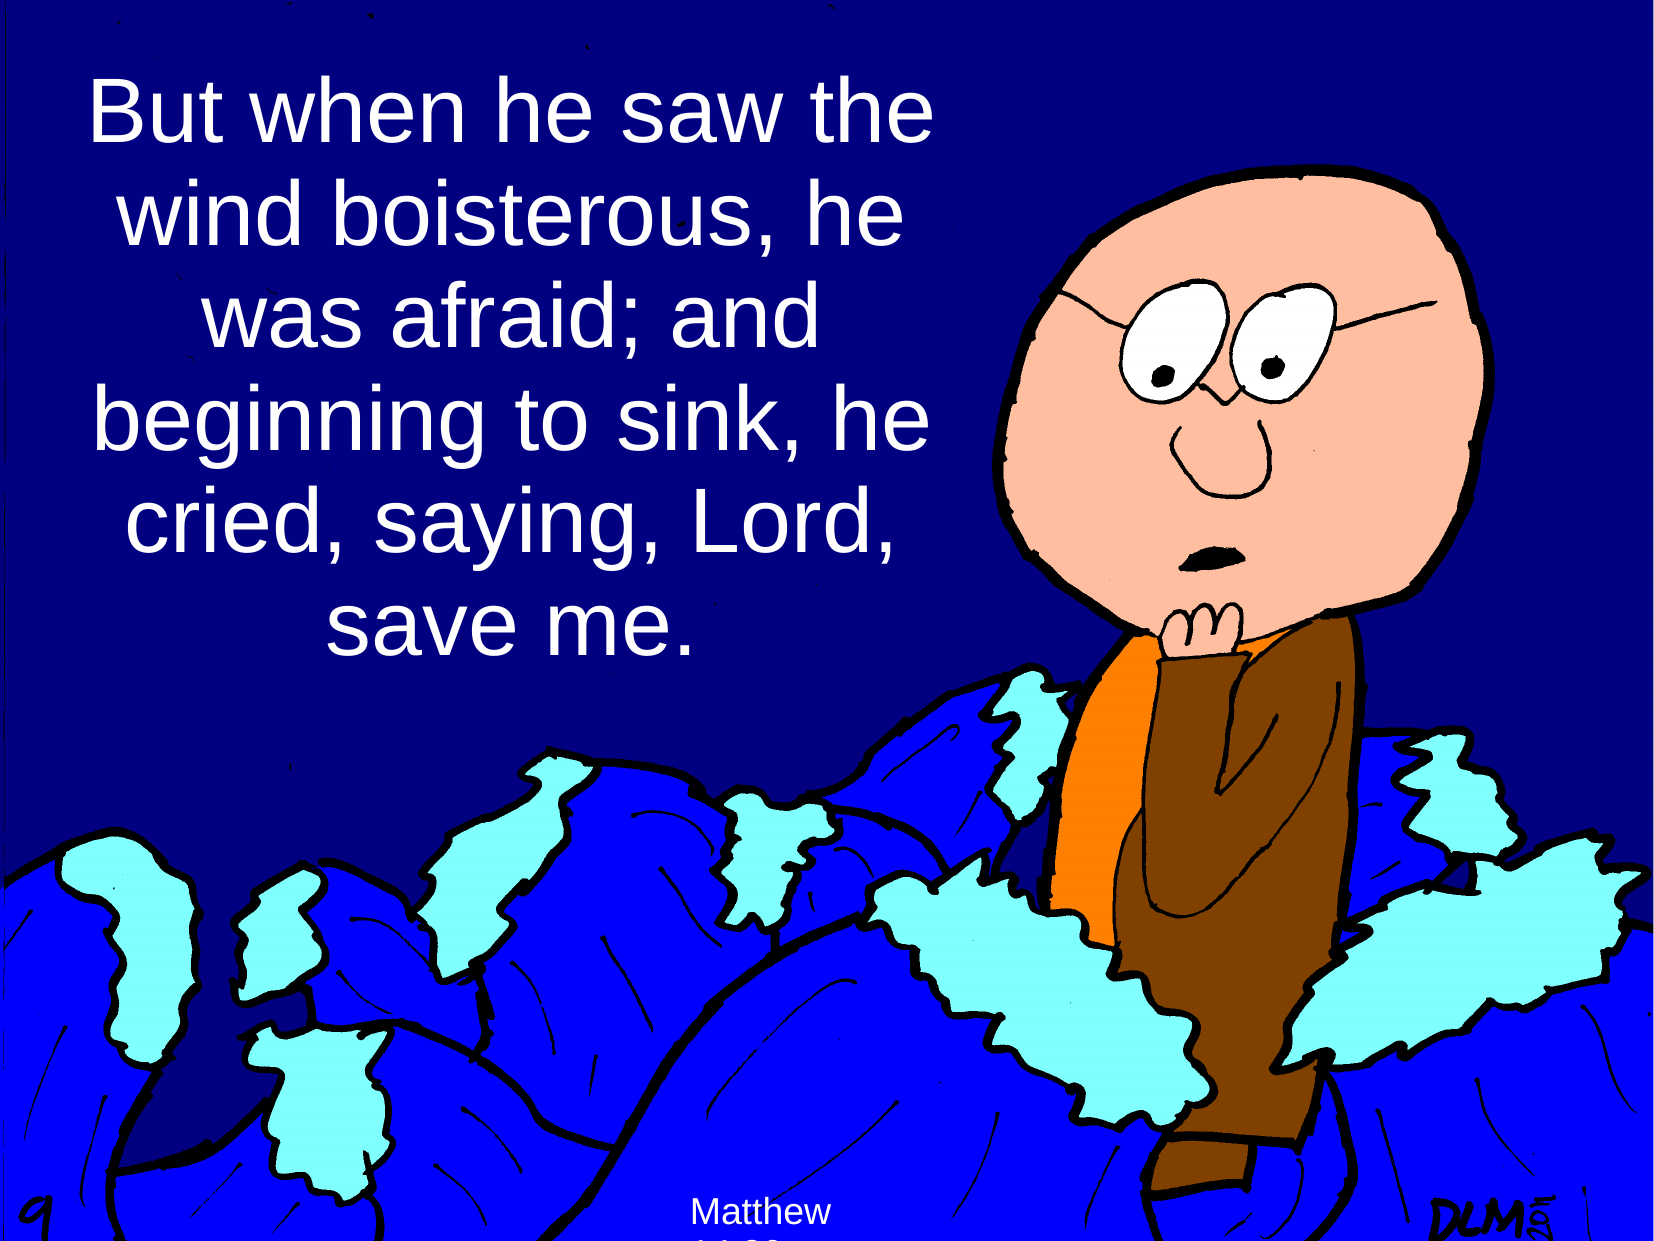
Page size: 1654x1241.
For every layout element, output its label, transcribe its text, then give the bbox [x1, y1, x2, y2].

picture [0, 0, 1654, 1241]
title But when he saw the wind boisterous, he was afraid; and beginning to sink, he cried, saying, Lord, save me. [49, 59, 976, 676]
text_box Matthew 14:30 [675, 1183, 950, 1241]
